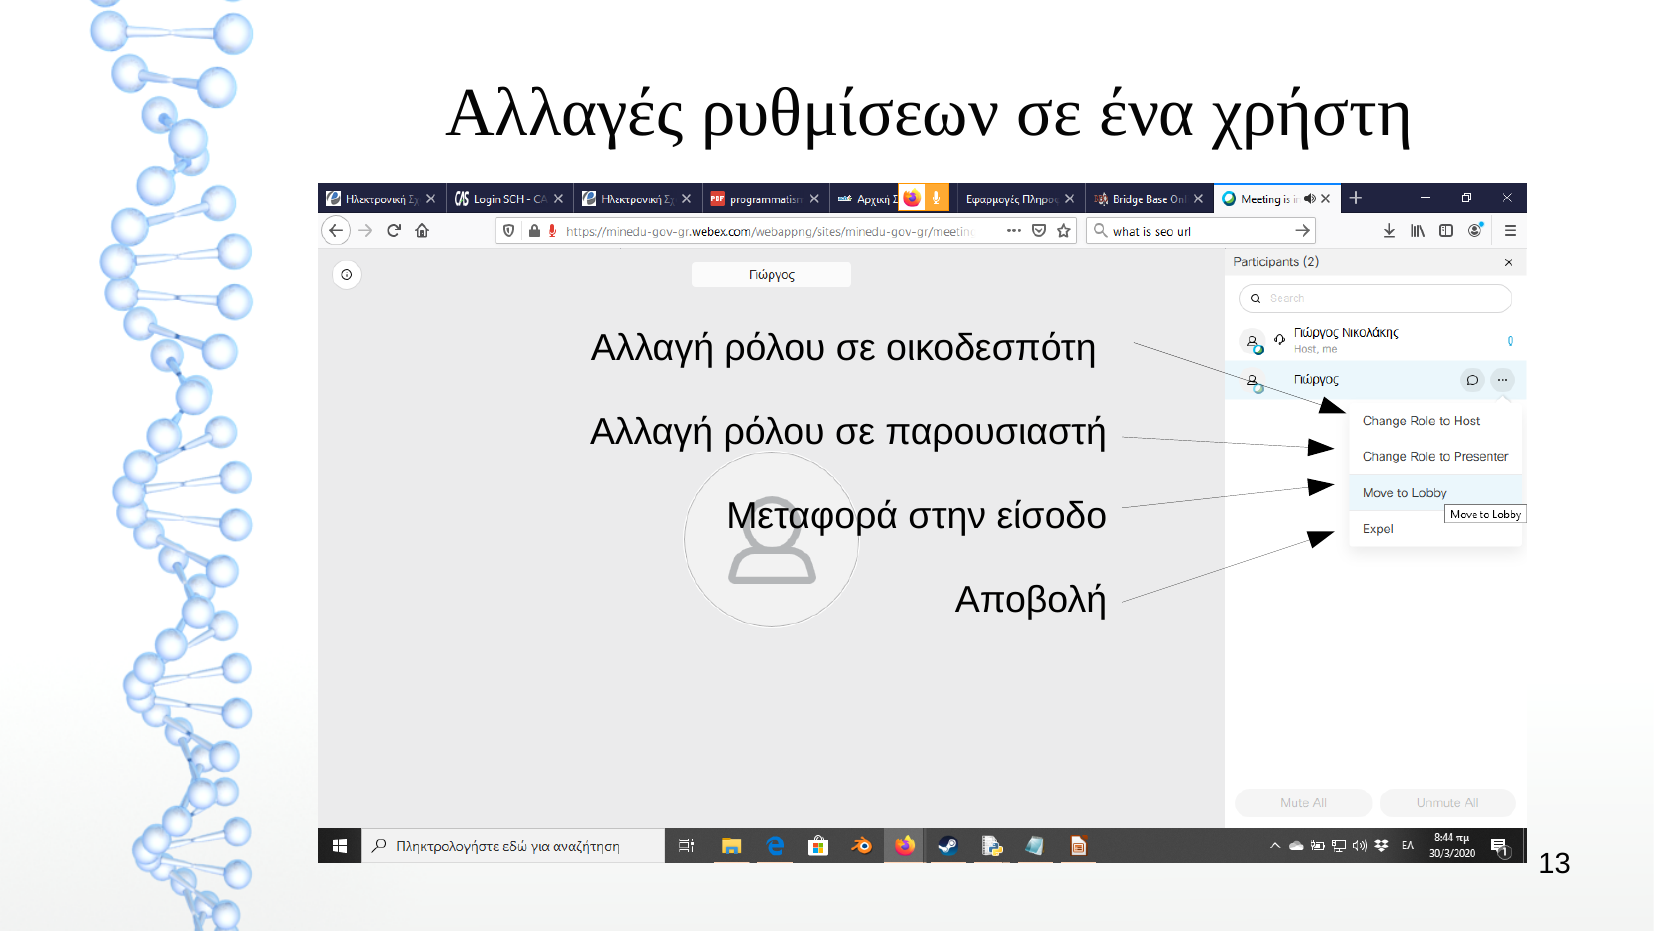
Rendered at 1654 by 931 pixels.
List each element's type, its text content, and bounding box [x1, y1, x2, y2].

title Αλλαγές ρυθμίσεων σε ένα χρήστη [265, 35, 1595, 189]
text_box Αλλαγή ρόλου σε οικοδεσπότη Αλλαγή ρόλου σε παρουσιαστή Μεταφορά στην είσοδο Αποβολή [295, 318, 1123, 625]
picture [0, 0, 1654, 931]
